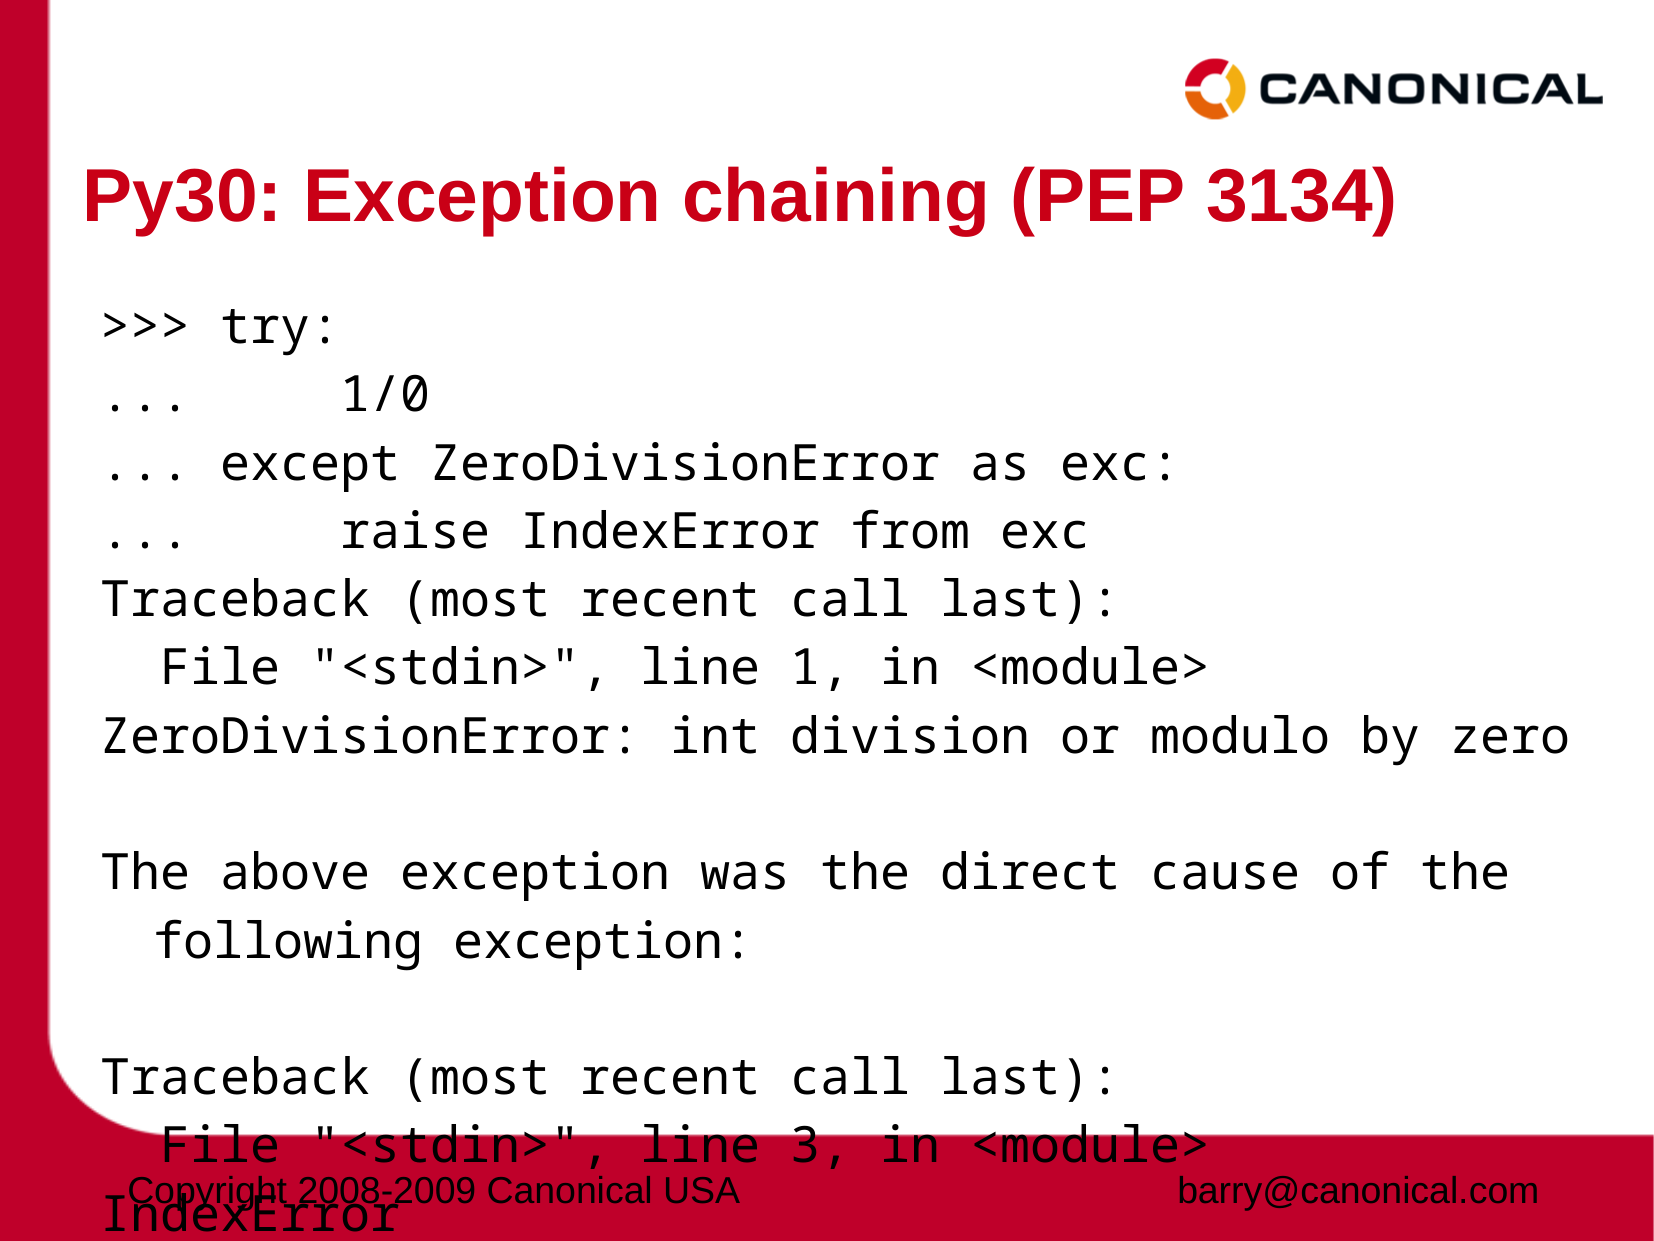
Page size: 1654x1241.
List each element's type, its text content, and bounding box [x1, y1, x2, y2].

title Py30: Exception chaining (PEP 3134) [82, 104, 1571, 287]
list >>> try: ... 1/0 ... except ZeroDivisionError as exc: ... raise IndexError from exc Traceback (most recent call last): File "<stdin>", line 1, in <module> ZeroDivisionError: int division or modulo by zero The above exception was the direct cause of the following exception: Traceback (most recent call last): File "<stdin>", line 3, in <module> IndexError [82, 290, 1571, 1199]
picture [0, 0, 1654, 1241]
